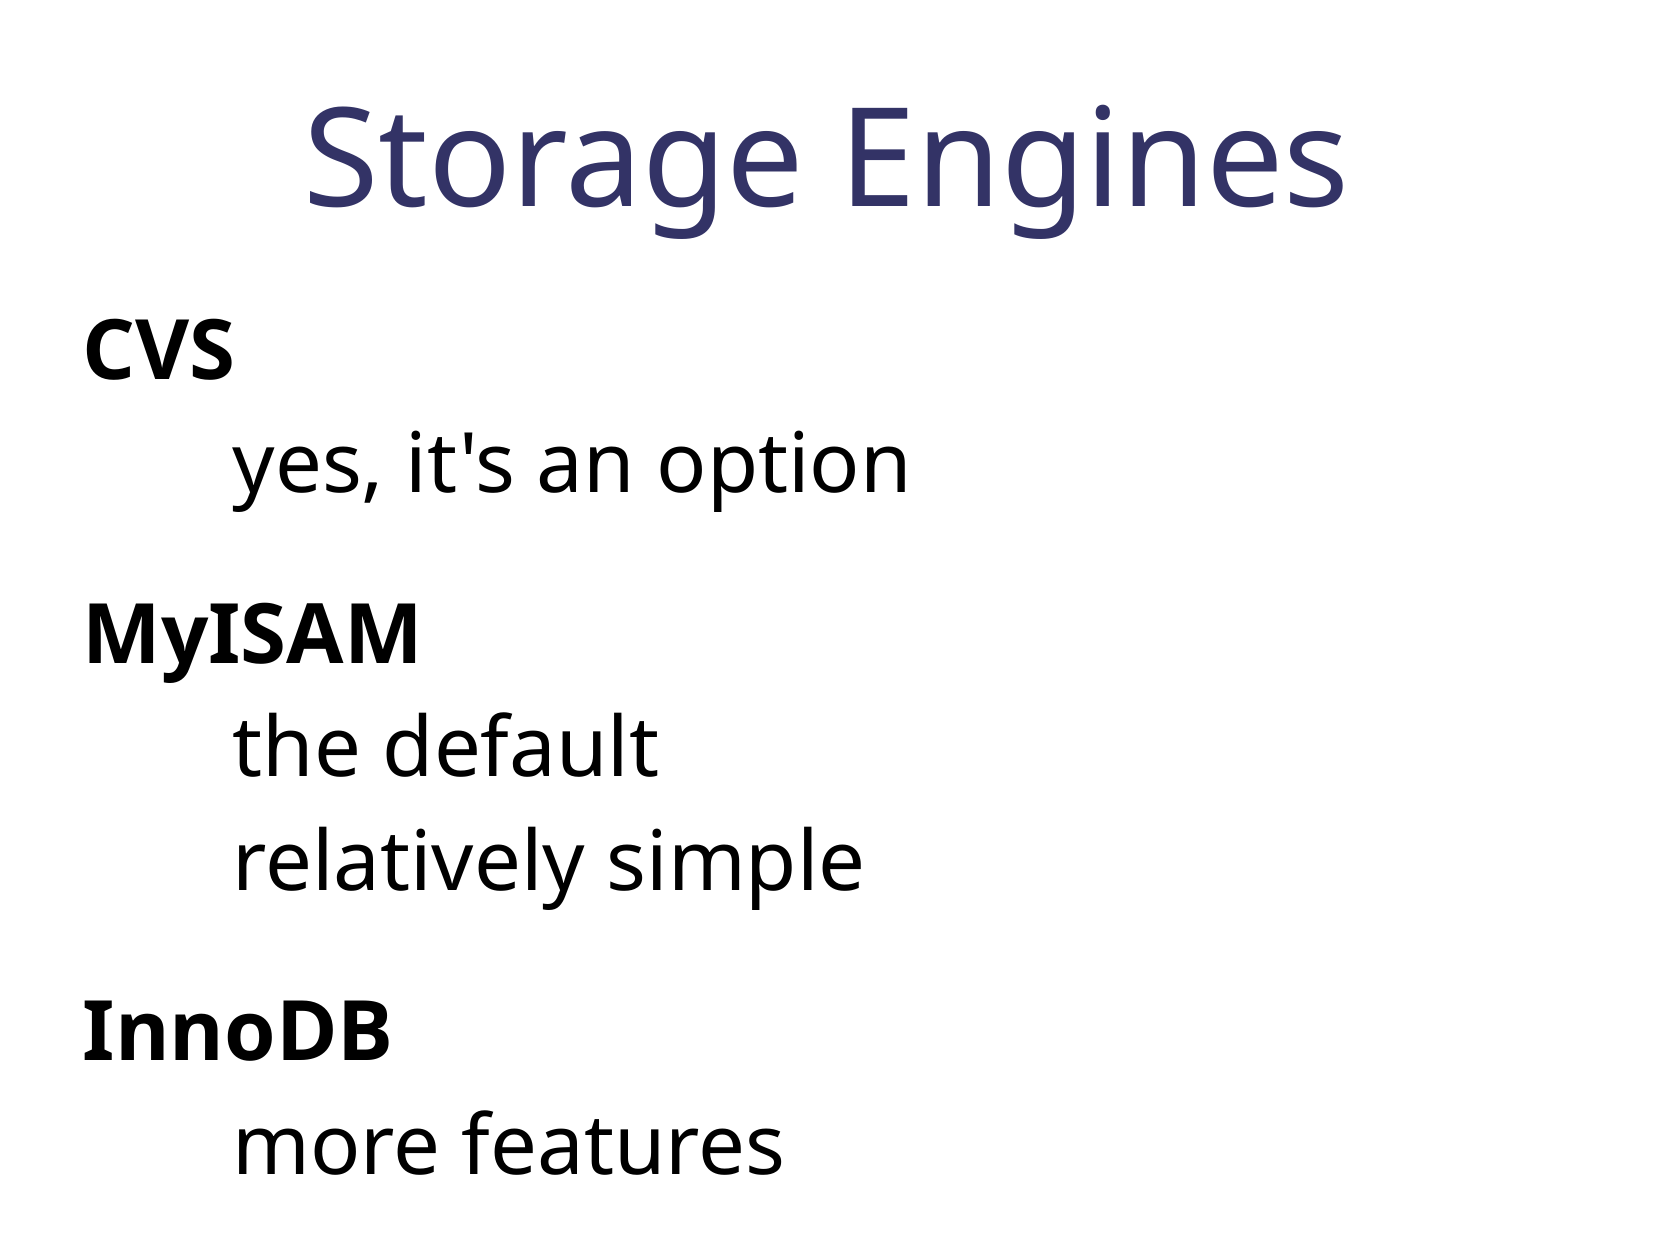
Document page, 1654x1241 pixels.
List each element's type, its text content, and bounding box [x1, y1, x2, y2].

title Storage Engines [82, 49, 1571, 257]
subtitle CVS yes, it's an option MyISAM the default relatively simple InnoDB more features [82, 290, 1571, 1101]
